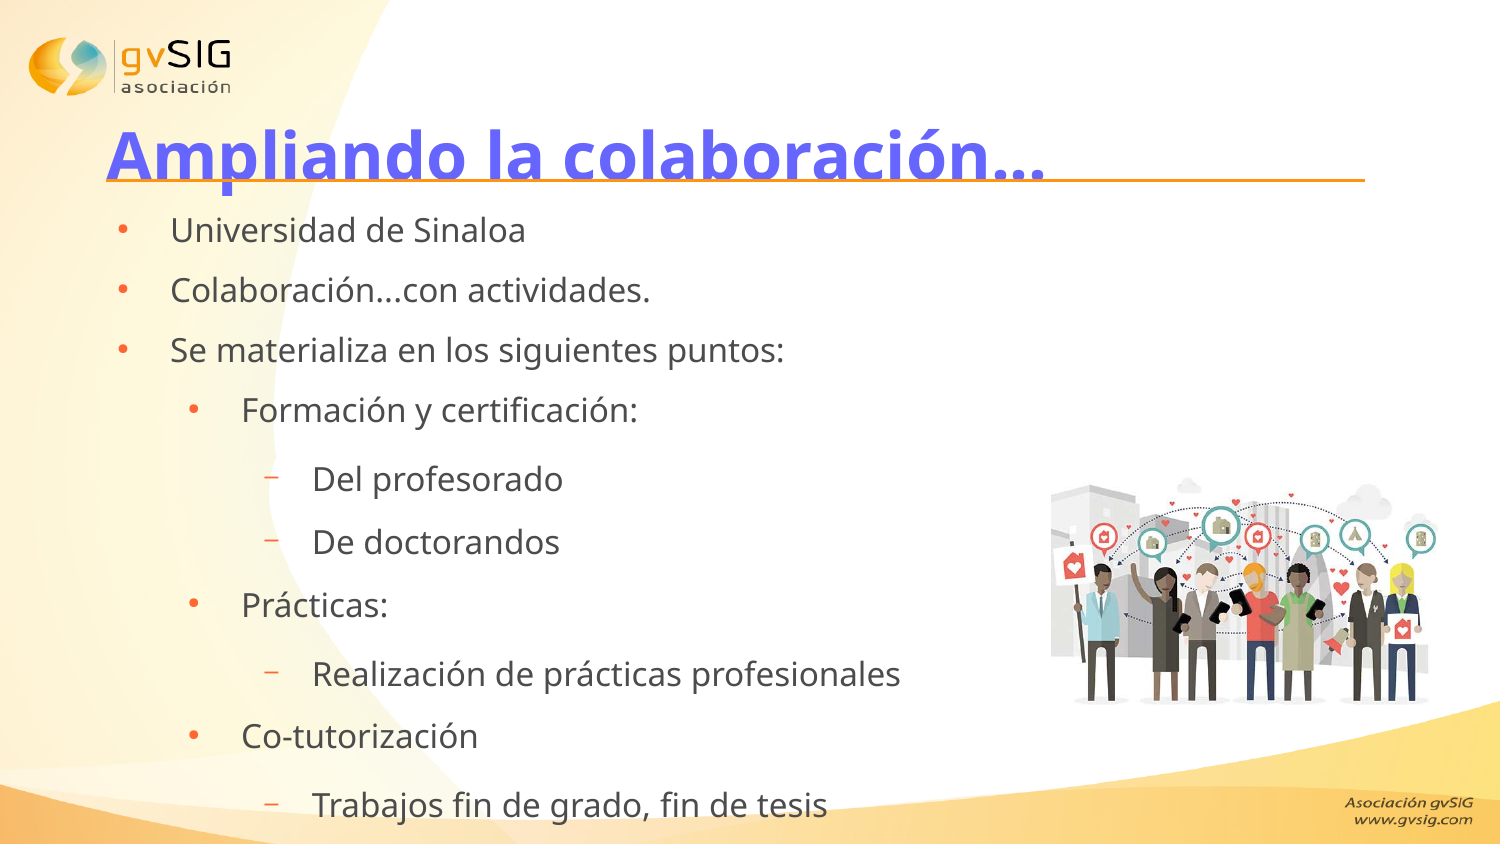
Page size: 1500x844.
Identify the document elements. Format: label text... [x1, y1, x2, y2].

picture [0, 0, 1500, 844]
list Universidad de Sinaloa Colaboración...con actividades. Se materializa en los siguientes puntos: Formación y certificación: Del profesorado De doctorandos Prácticas: Realización de prácticas profesionales Co-tutorización Trabajos fin de grado, fin de tesis Proyectos de investigación [99, 129, 1359, 808]
title Ampliando la colaboración... [106, 115, 1457, 193]
